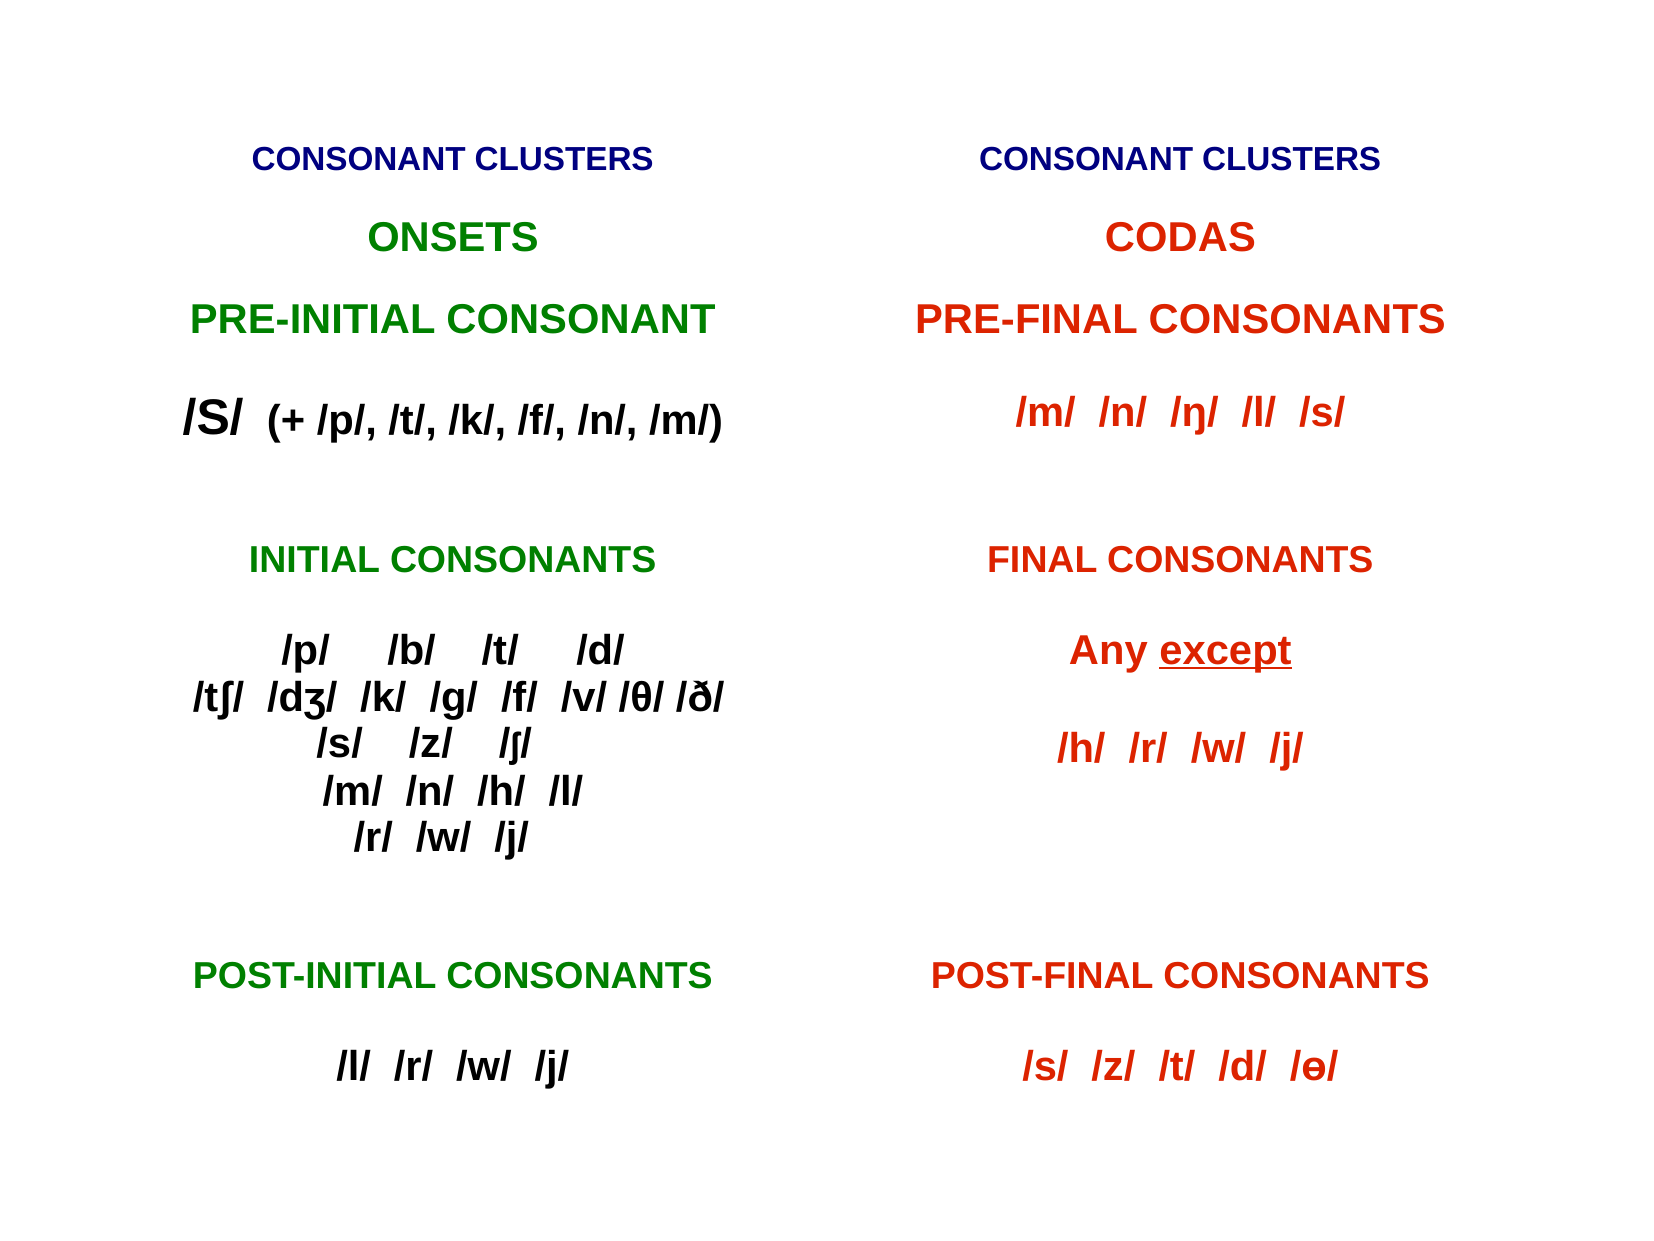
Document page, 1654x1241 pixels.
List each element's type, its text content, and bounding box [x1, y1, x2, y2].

table_cell ONSETS [89, 208, 817, 290]
table_cell PRE-FINAL CONSONANTS /m/ /n/ /ŋ/ /l/ /s/ [817, 290, 1544, 451]
table_cell [89, 872, 817, 948]
table_cell [817, 872, 1544, 948]
table_cell CODAS [817, 208, 1544, 290]
table_cell INITIAL CONSONANTS /p/ /b/ /t/ /d/ /tʃ/ /dʒ/ /k/ /g/ /f/ /v/ /θ/ /ð/ /s/ /z/ /ʃ/ /m/ /n/ /h/ /l/ /r/ /w/ /j/ [89, 533, 817, 872]
table_header CONSONANT CLUSTERS [89, 135, 817, 208]
table_header CONSONANT CLUSTERS [817, 135, 1544, 208]
table_cell POST-INITIAL CONSONANTS /l/ /r/ /w/ /j/ [89, 948, 817, 1095]
table_cell POST-FINAL CONSONANTS /s/ /z/ /t/ /d/ /ɵ/ [817, 948, 1544, 1095]
table_cell PRE-INITIAL CONSONANT /S/ (+ /p/, /t/, /k/, /f/, /n/, /m/) [89, 290, 817, 451]
table_cell FINAL CONSONANTS Any except /h/ /r/ /w/ /j/ [817, 533, 1544, 872]
table_cell [89, 451, 817, 533]
table_cell [817, 451, 1544, 533]
